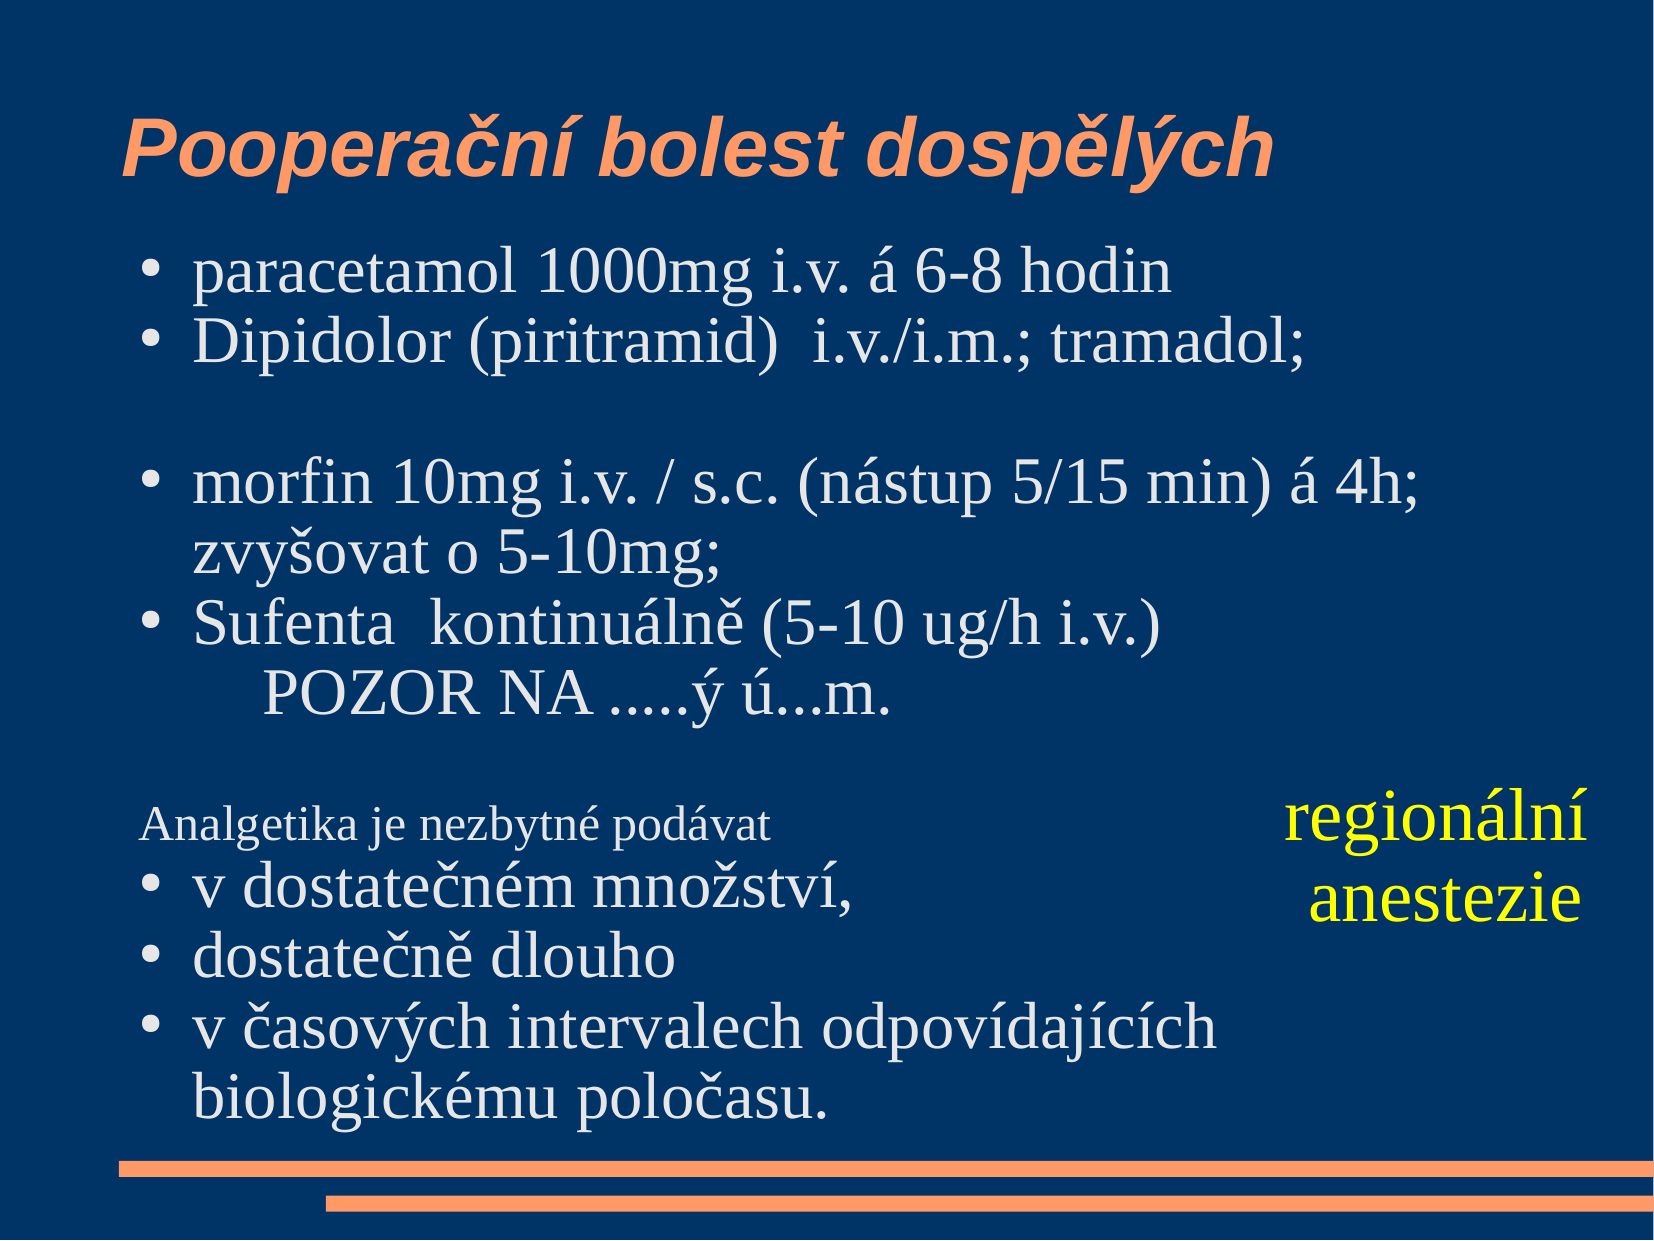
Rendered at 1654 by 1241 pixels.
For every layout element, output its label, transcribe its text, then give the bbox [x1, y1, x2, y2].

text_box regionální anestezie [1269, 768, 1622, 945]
list paracetamol 1000mg i.v. á 6-8 hodin Dipidolor (piritramid) i.v./i.m.; tramadol; morfin 10mg i.v. / s.c. (nástup 5/15 min) á 4h; zvyšovat o 5-10mg; Sufenta kontinuálně (5-10 ug/h i.v.) POZOR NA .....ý ú...m. Analgetika je nezbytné podávat v dostatečném množství, dostatečně dlouho v časových intervalech odpovídajících biologickému poločasu. [121, 236, 1561, 1206]
title Pooperační bolest dospělých [121, 46, 1534, 236]
